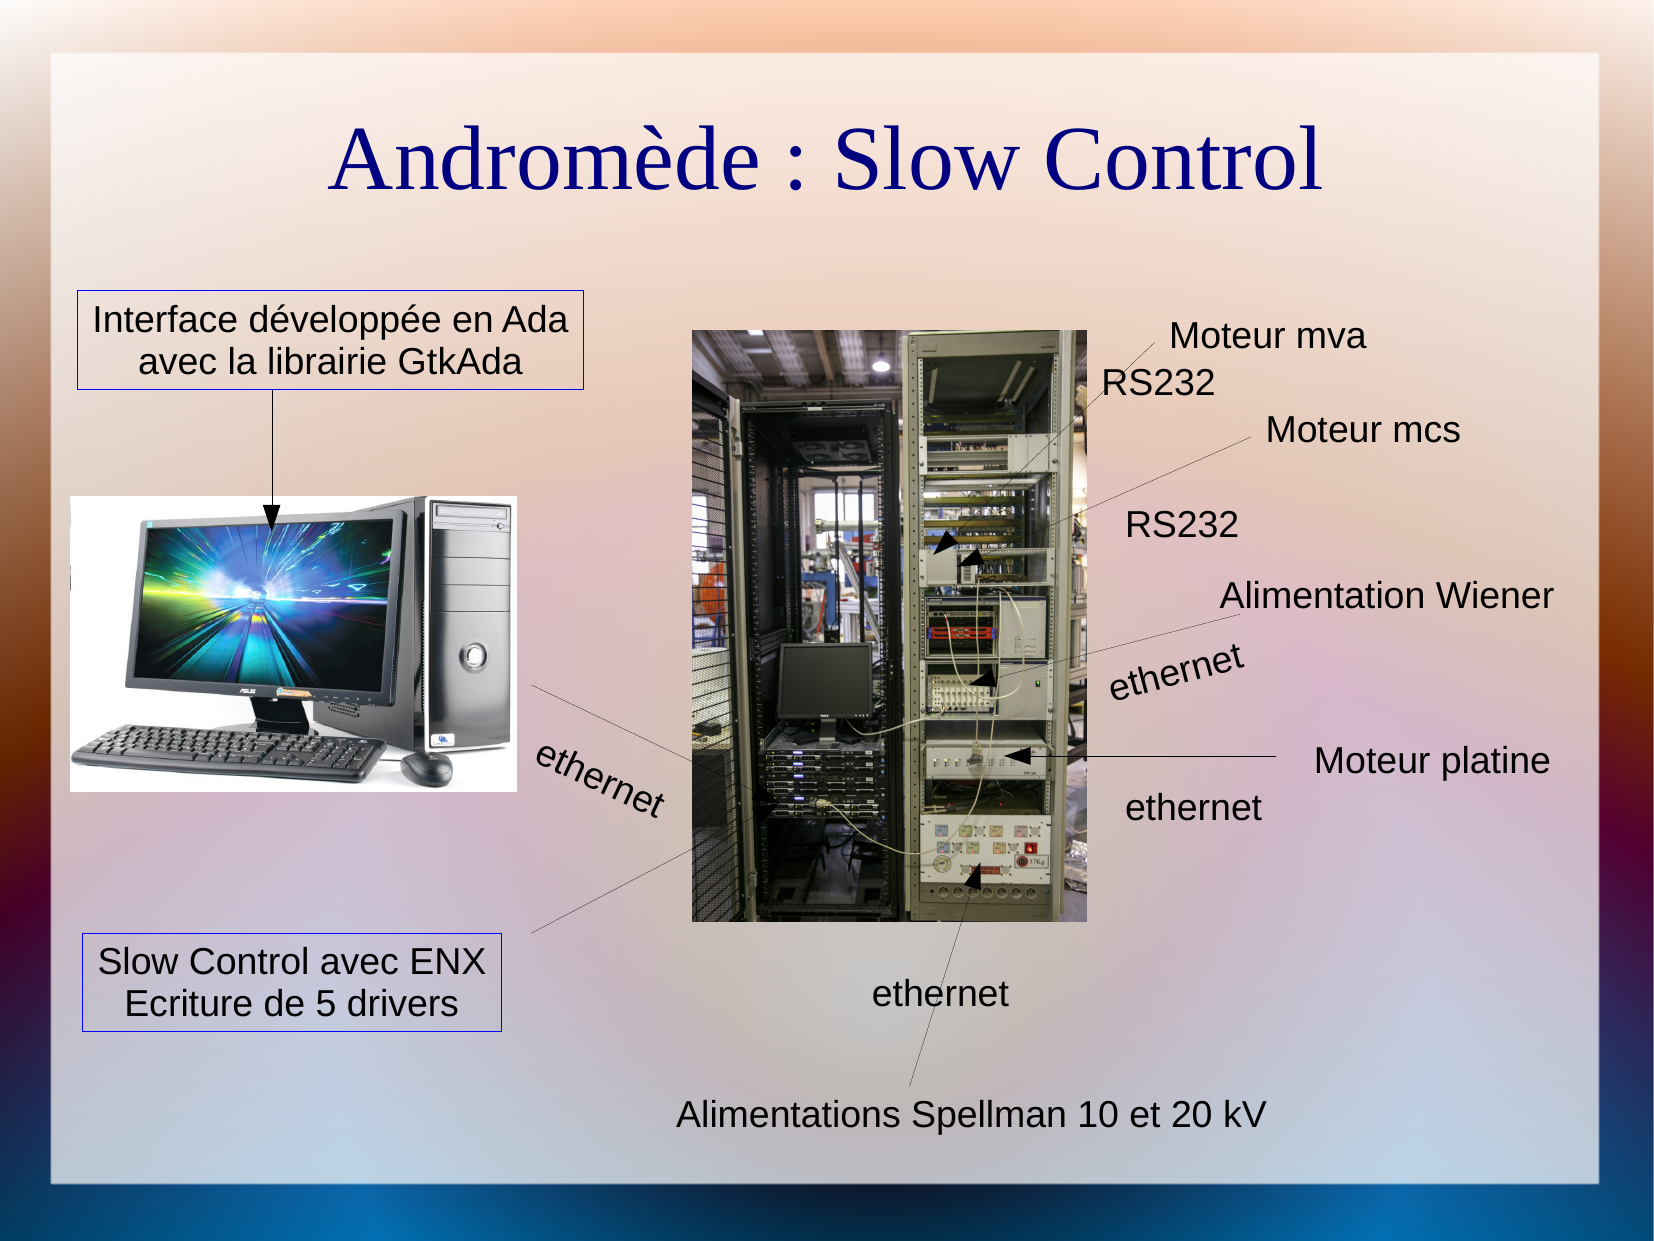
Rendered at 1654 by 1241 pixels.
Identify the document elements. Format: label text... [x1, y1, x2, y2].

text_box RS232 [1110, 496, 1255, 553]
text_box Moteur platine [1299, 732, 1578, 792]
text_box Moteur mva [1154, 307, 1382, 364]
text_box Interface développée en Ada avec la librairie GtkAda [77, 290, 584, 390]
text_box ethernet [857, 965, 1025, 1034]
text_box ethernet [1087, 624, 1267, 733]
text_box Alimentations Spellman 10 et 20 kV [661, 1086, 1282, 1144]
text_box RS232 [1086, 354, 1231, 412]
text_box Moteur mcs [1250, 401, 1477, 459]
text_box Slow Control avec ENX Ecriture de 5 drivers [82, 933, 501, 1032]
text_box ethernet [507, 717, 689, 851]
text_box ethernet [1110, 779, 1278, 849]
picture [0, 0, 1654, 1241]
title Andromède : Slow Control [82, 55, 1571, 263]
text_box Alimentation Wiener [1204, 566, 1570, 624]
